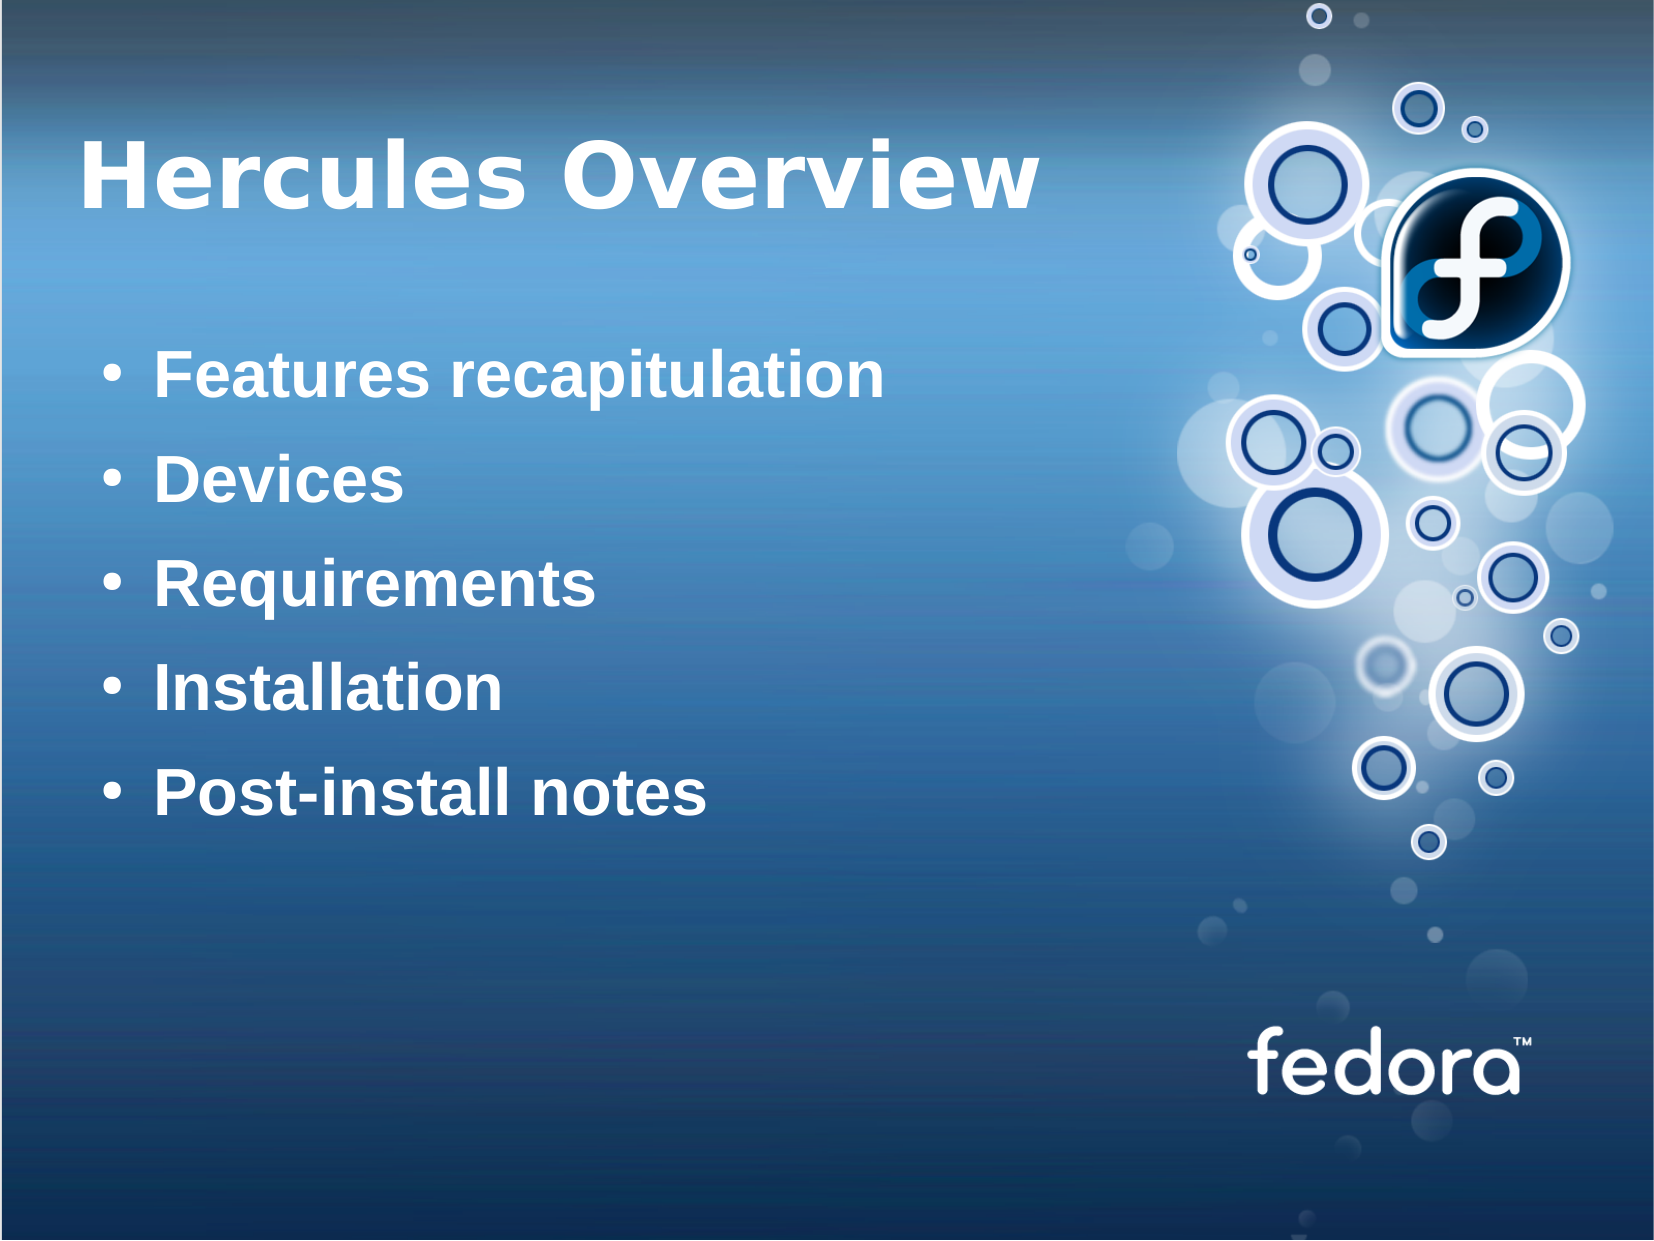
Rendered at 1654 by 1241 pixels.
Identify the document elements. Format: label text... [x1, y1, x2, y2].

picture [1, 0, 1654, 1240]
list Features recapitulation Devices Requirements Installation Post-install notes [82, 337, 1388, 1142]
title Hercules Overview [76, 73, 1565, 281]
